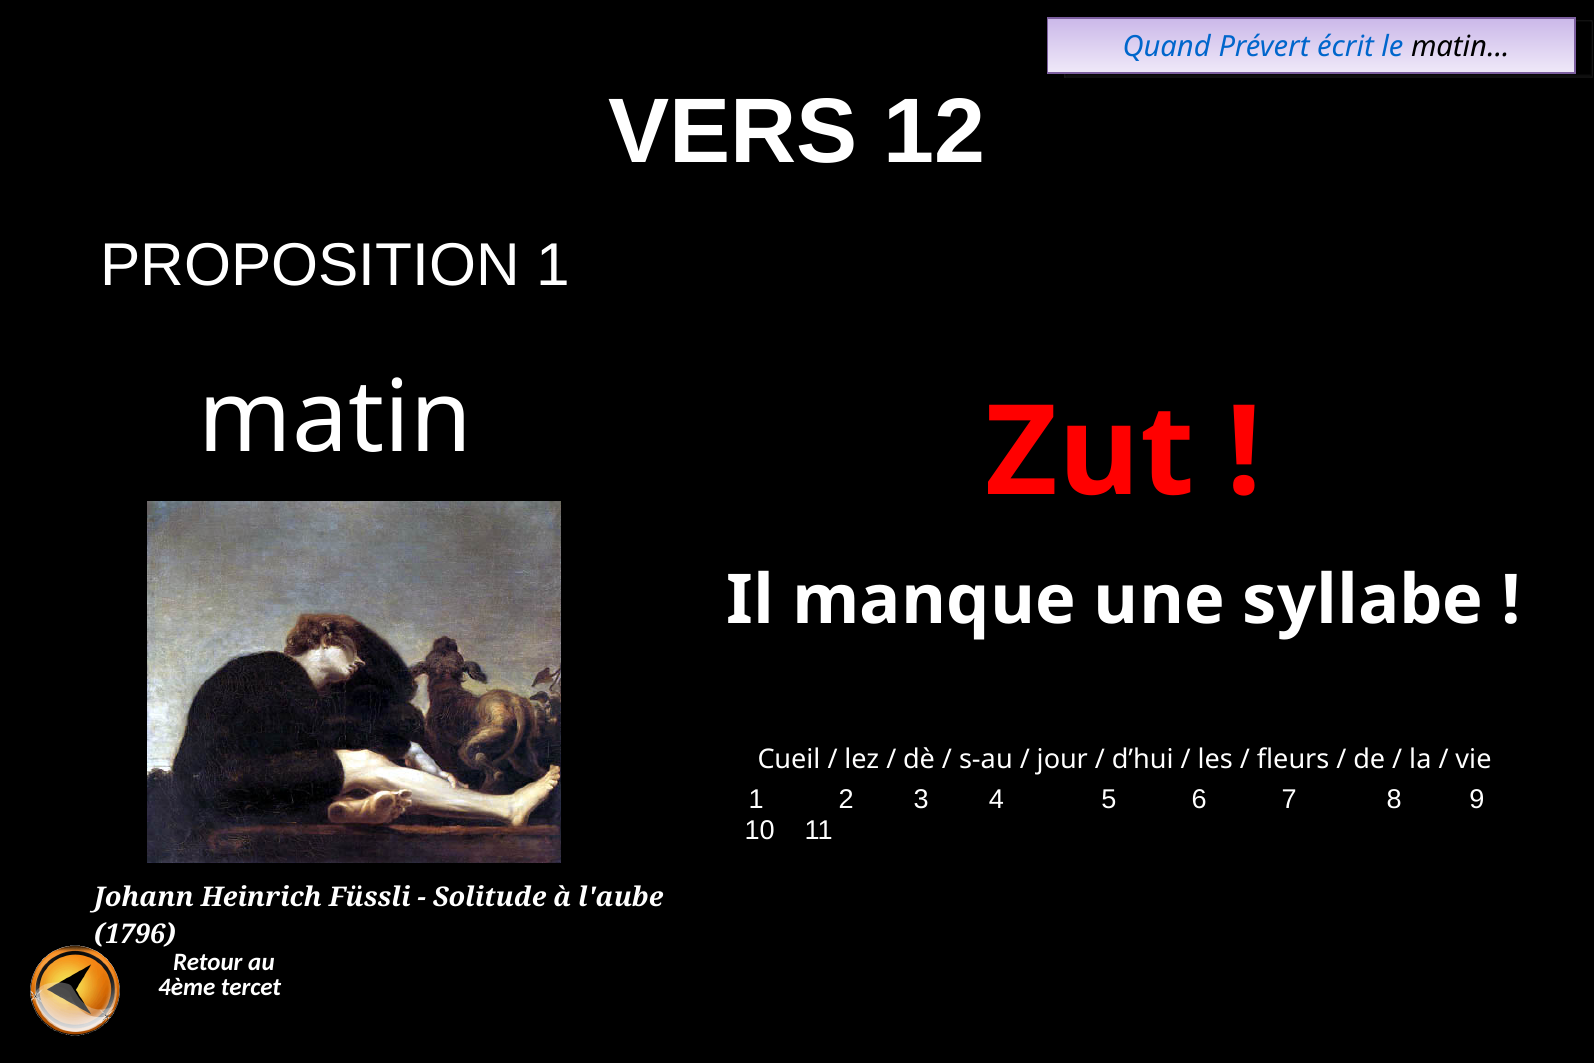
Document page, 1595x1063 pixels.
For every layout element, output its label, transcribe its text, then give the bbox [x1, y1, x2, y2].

text_box Retour au 4ème tercet [131, 952, 308, 1010]
list Zut ! Il manque une syllabe ! Cueil / lez / dè / s-au / jour / d’hui / les / fleurs / de / la / vie 1 2 3 4 5 6 7 8 9 10 11 [683, 207, 1566, 997]
picture [29, 944, 121, 1037]
picture [147, 501, 561, 863]
list PROPOSITION 1 matin [0, 140, 655, 843]
text_box Quand Prévert écrit le matin... [1047, 17, 1575, 74]
title VERS 12 [79, 42, 1515, 220]
text_box Johann Heinrich Füssli - Solitude à l'aube (1796) [79, 870, 680, 952]
